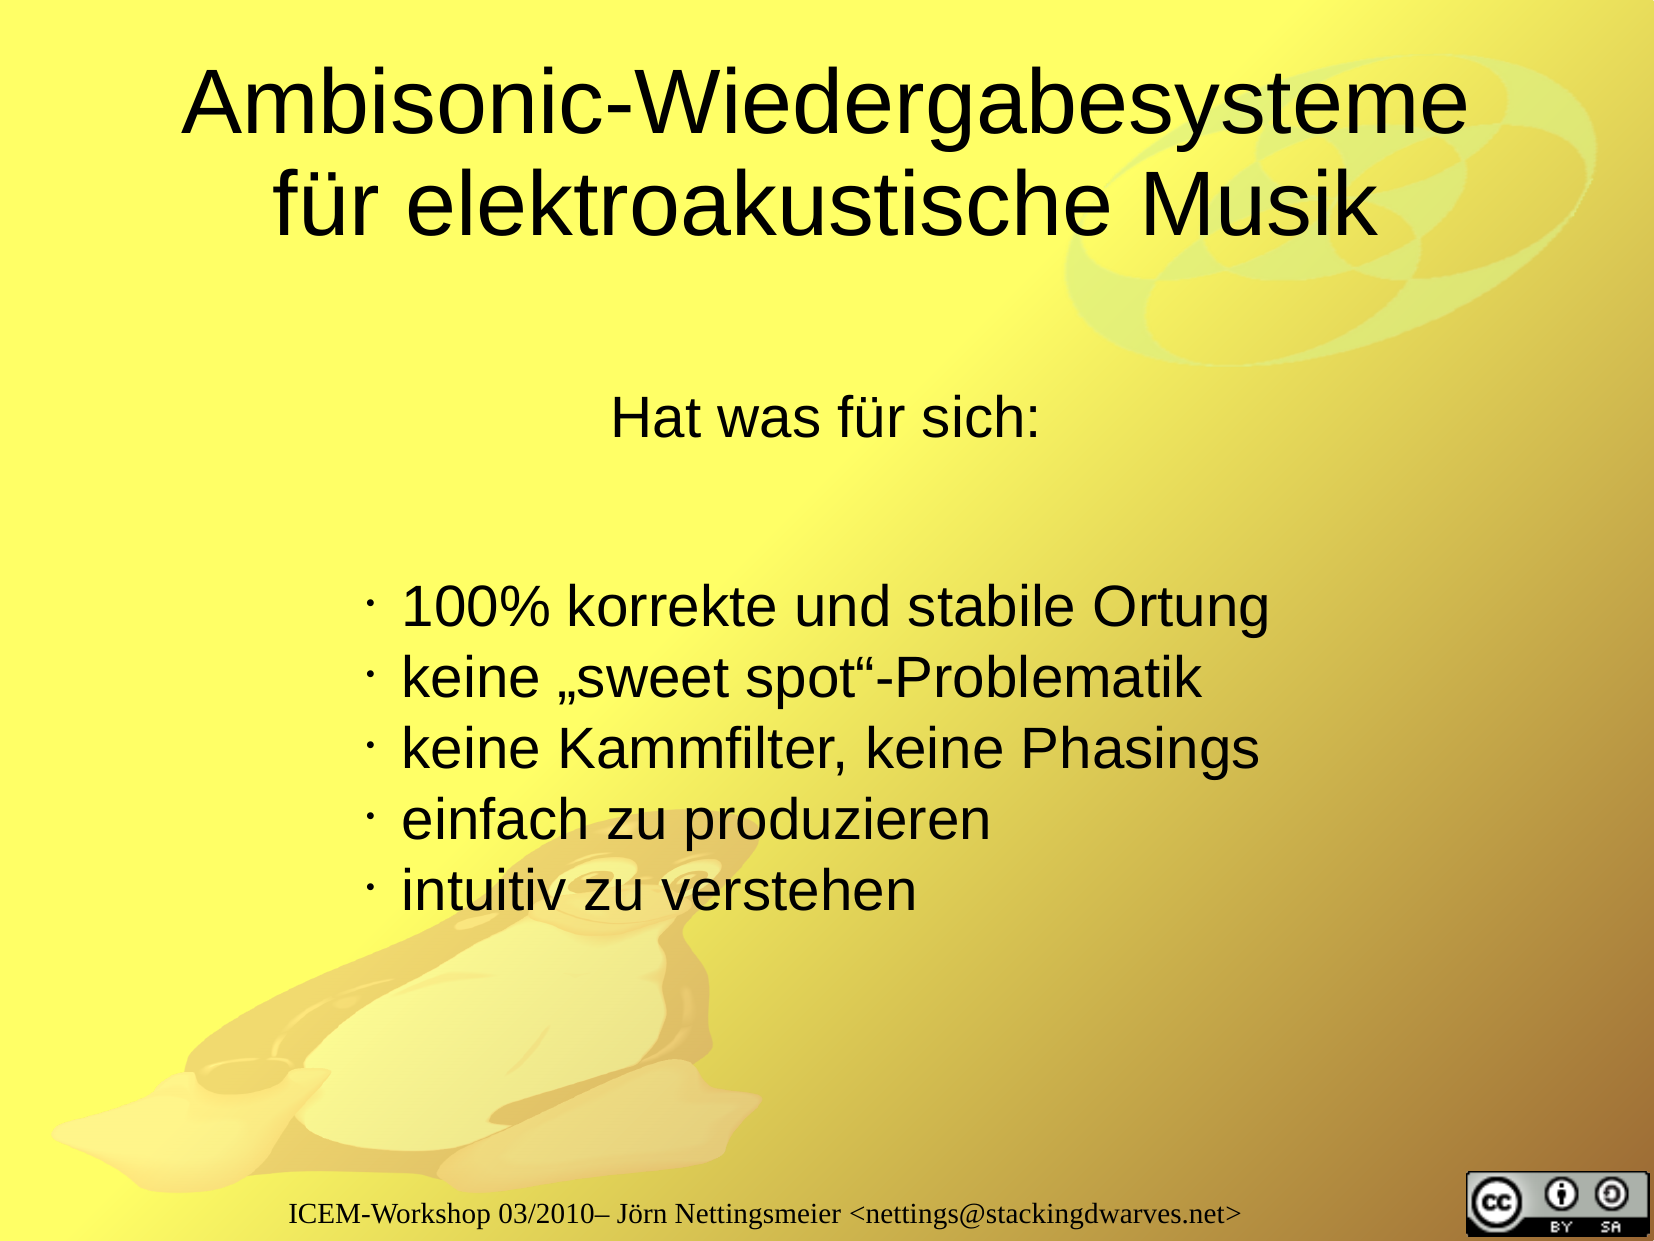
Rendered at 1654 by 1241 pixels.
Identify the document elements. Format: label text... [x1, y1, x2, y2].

title Ambisonic-Wiedergabesysteme für elektroakustische Musik [82, 39, 1571, 267]
picture [1466, 1171, 1650, 1237]
list Hat was für sich: 100% korrekte und stabile Ortung keine „sweet spot“-Problematik keine Kammfilter, keine Phasings einfach zu produzieren intuitiv zu verstehen [82, 290, 1571, 1112]
